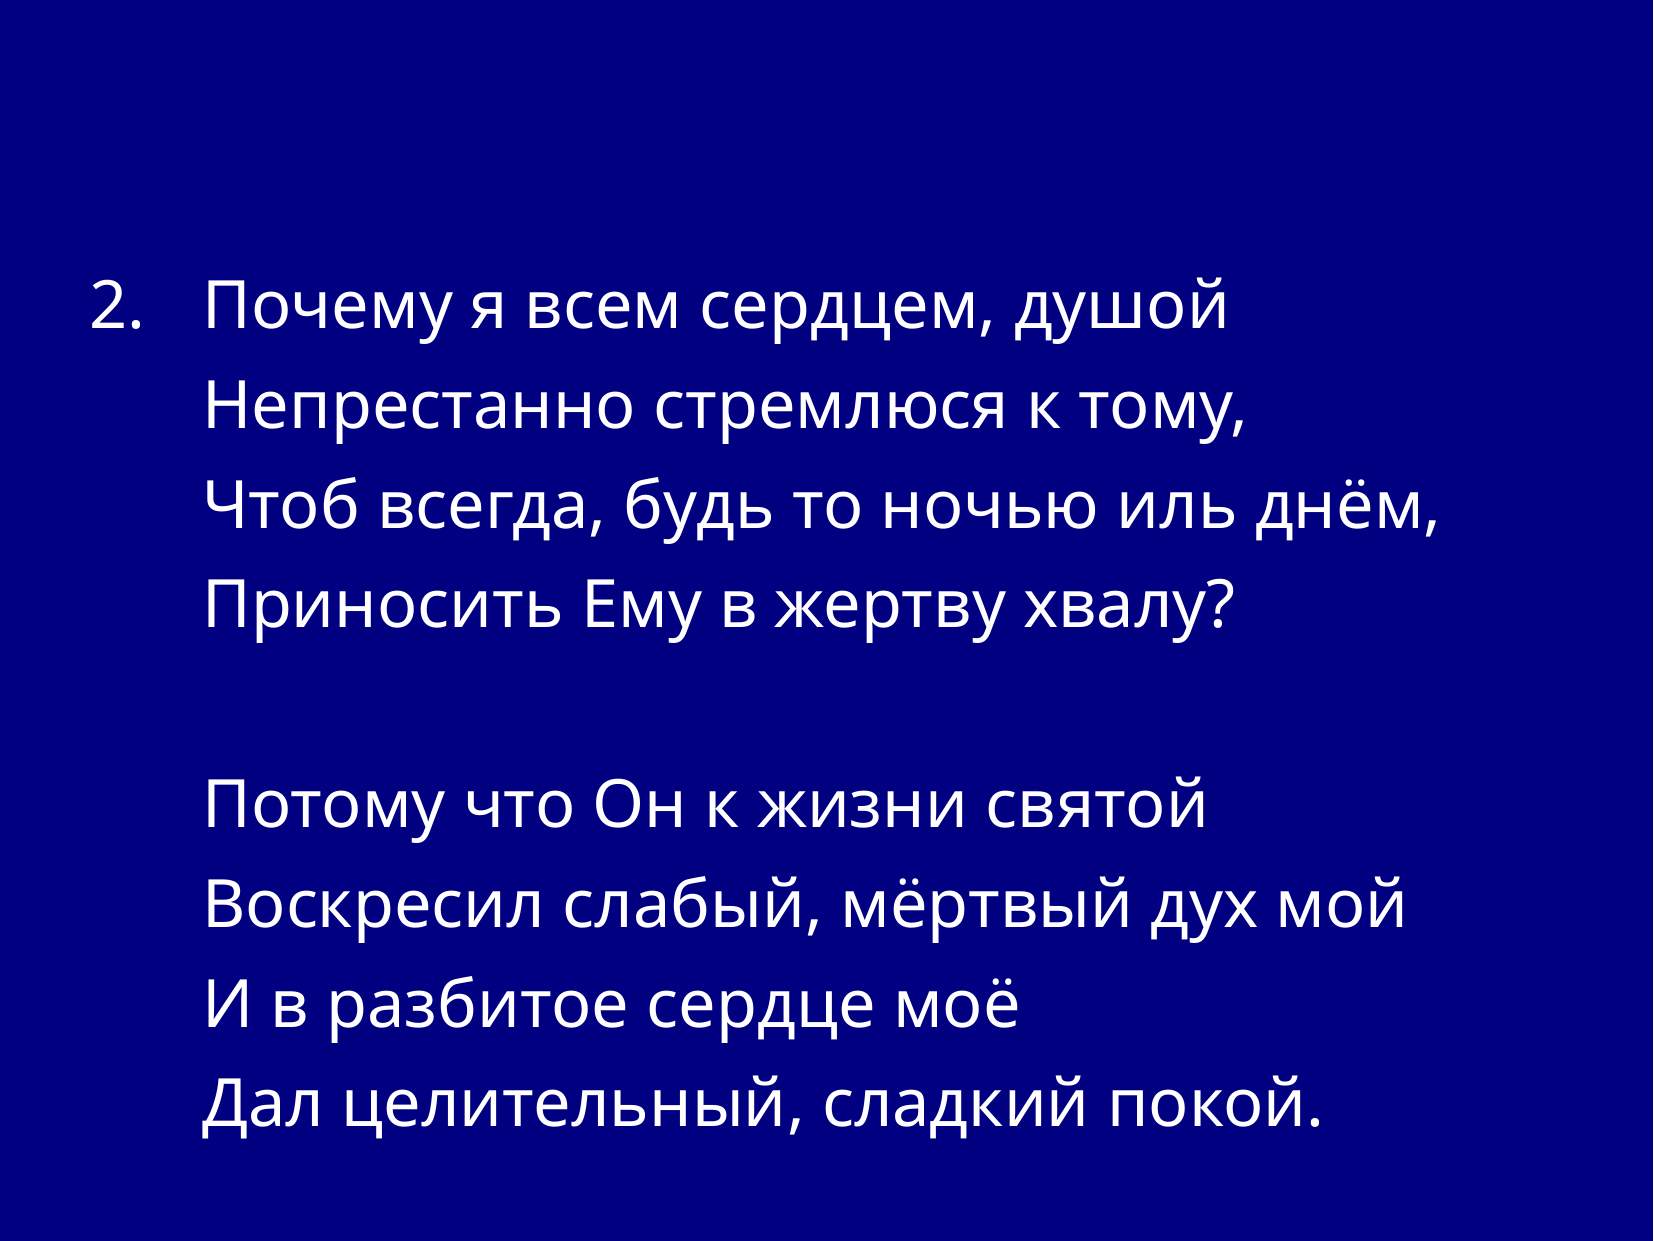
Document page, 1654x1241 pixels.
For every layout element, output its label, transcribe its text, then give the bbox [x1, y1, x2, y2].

text_box 2. Почему я всем сердцем, душой Непрестанно стремлюся к тому, Чтоб всегда, будь то ночью иль днём, Приносить Ему в жертву хвалу? Потому что Он к жизни святой Воскресил слабый, мёртвый дух мой И в разбитое сердце моё Дал целительный, сладкий покой. [75, 150, 1576, 1163]
